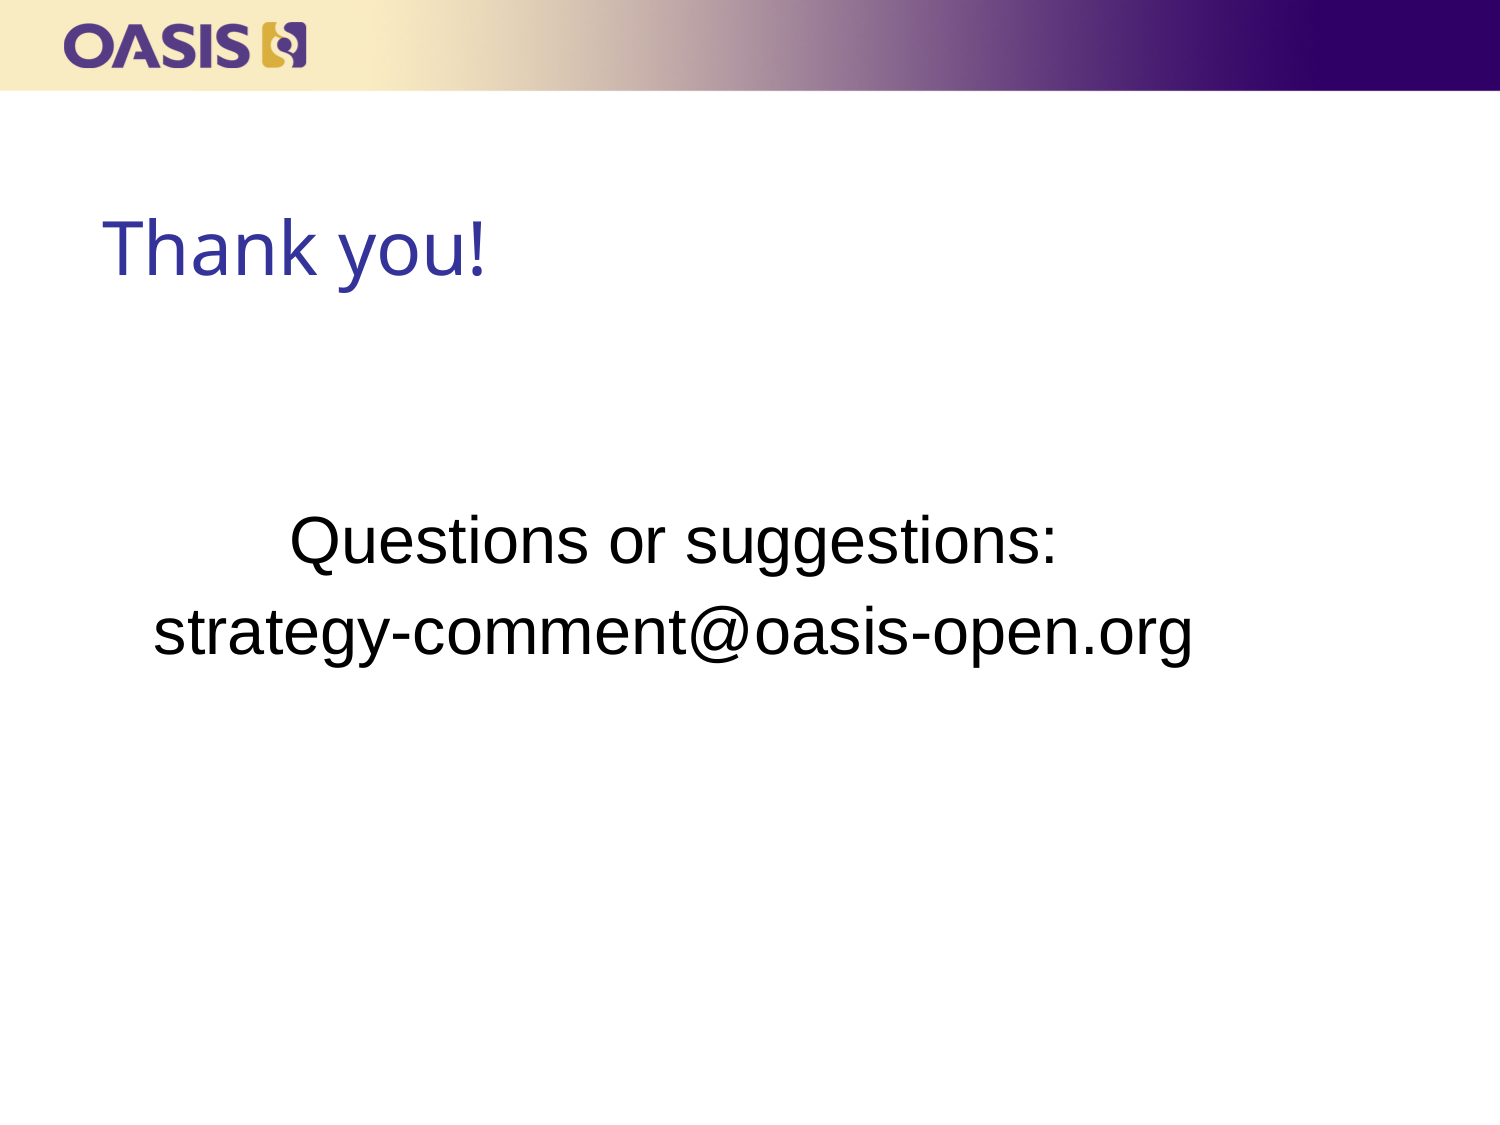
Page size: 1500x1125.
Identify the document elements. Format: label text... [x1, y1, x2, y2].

title Thank you! [87, 112, 1238, 300]
picture [0, 0, 1500, 1125]
list Questions or suggestions: strategy-comment@oasis-open.org [87, 312, 1263, 997]
